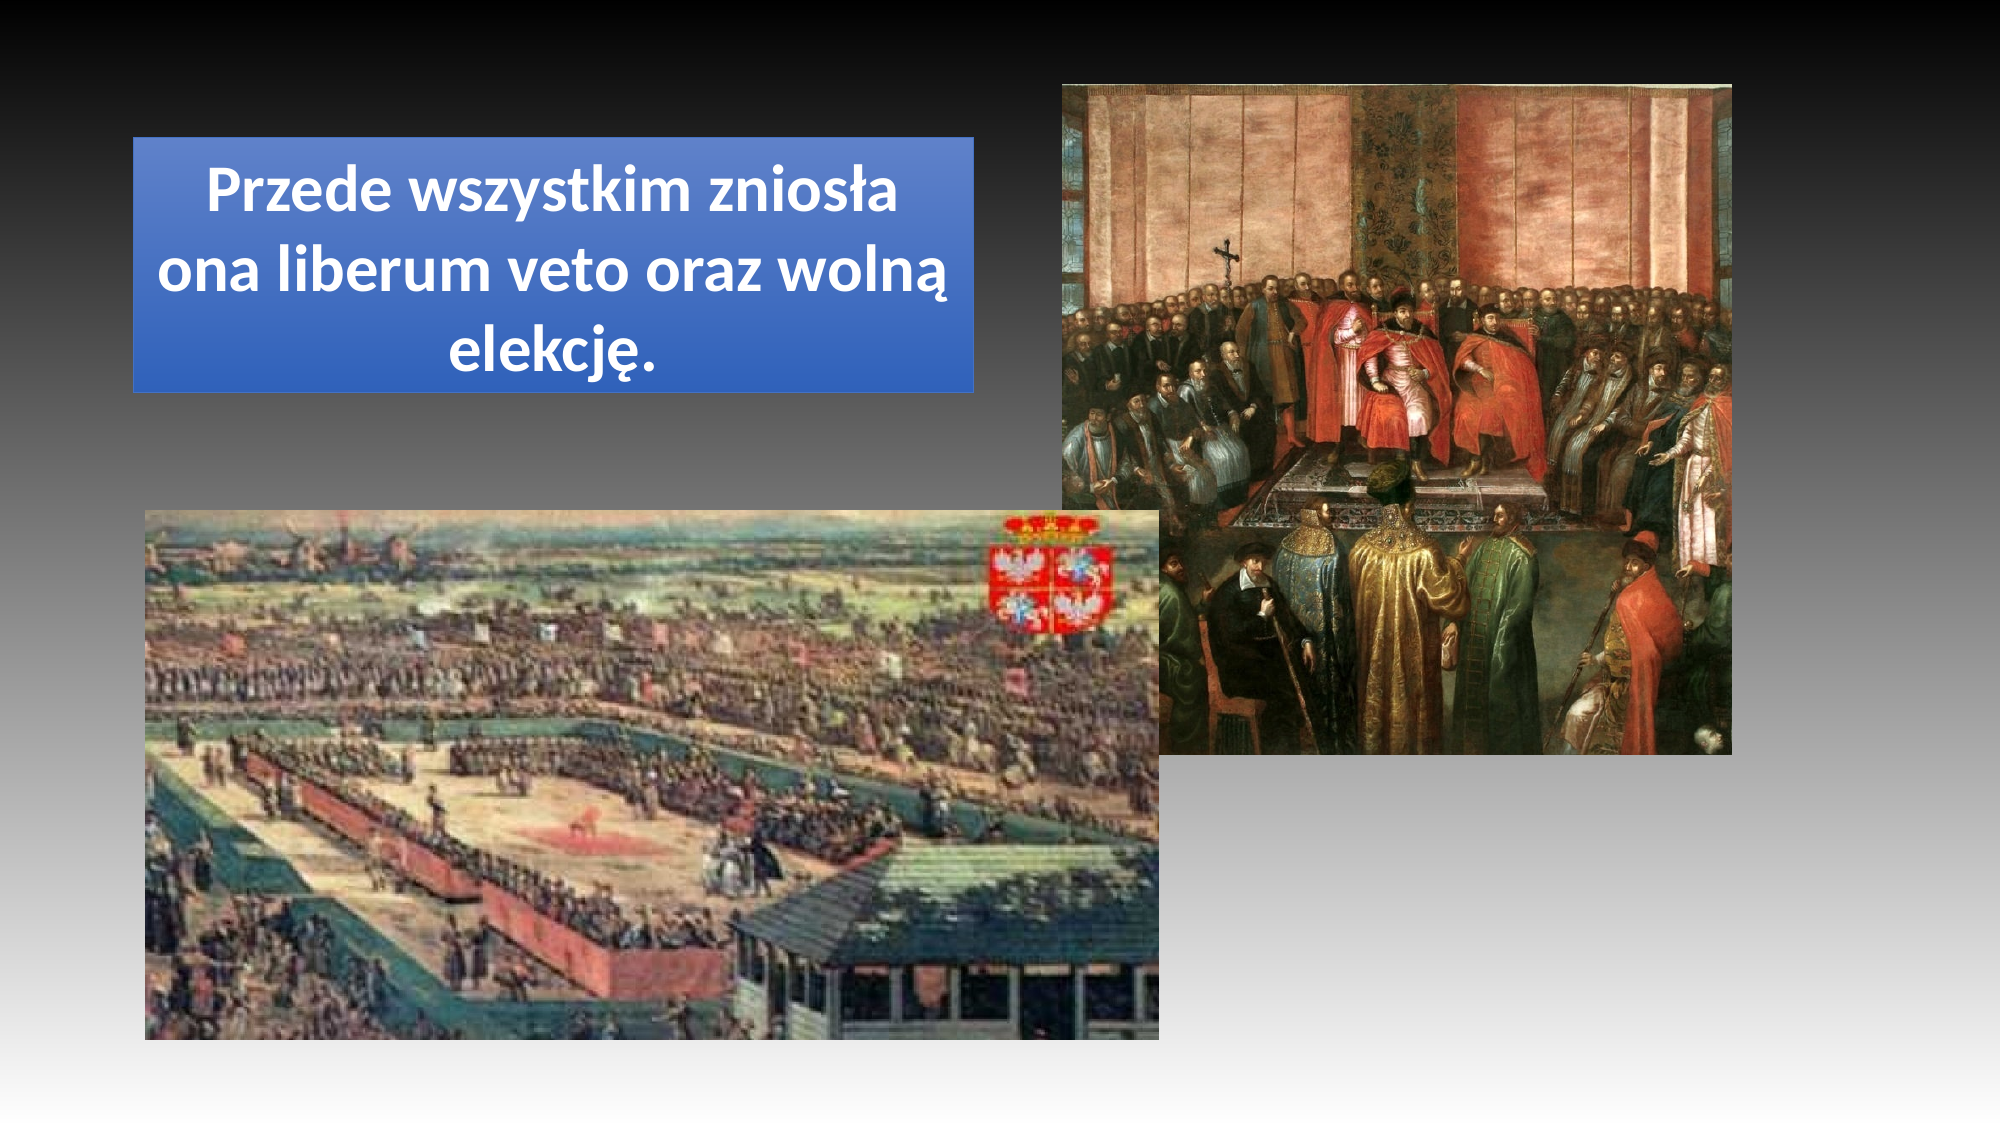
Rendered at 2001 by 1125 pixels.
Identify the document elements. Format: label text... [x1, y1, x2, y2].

picture [145, 84, 1732, 1040]
text_box Przede wszystkim zniosła ona liberum veto oraz wolną elekcję. [133, 137, 974, 393]
